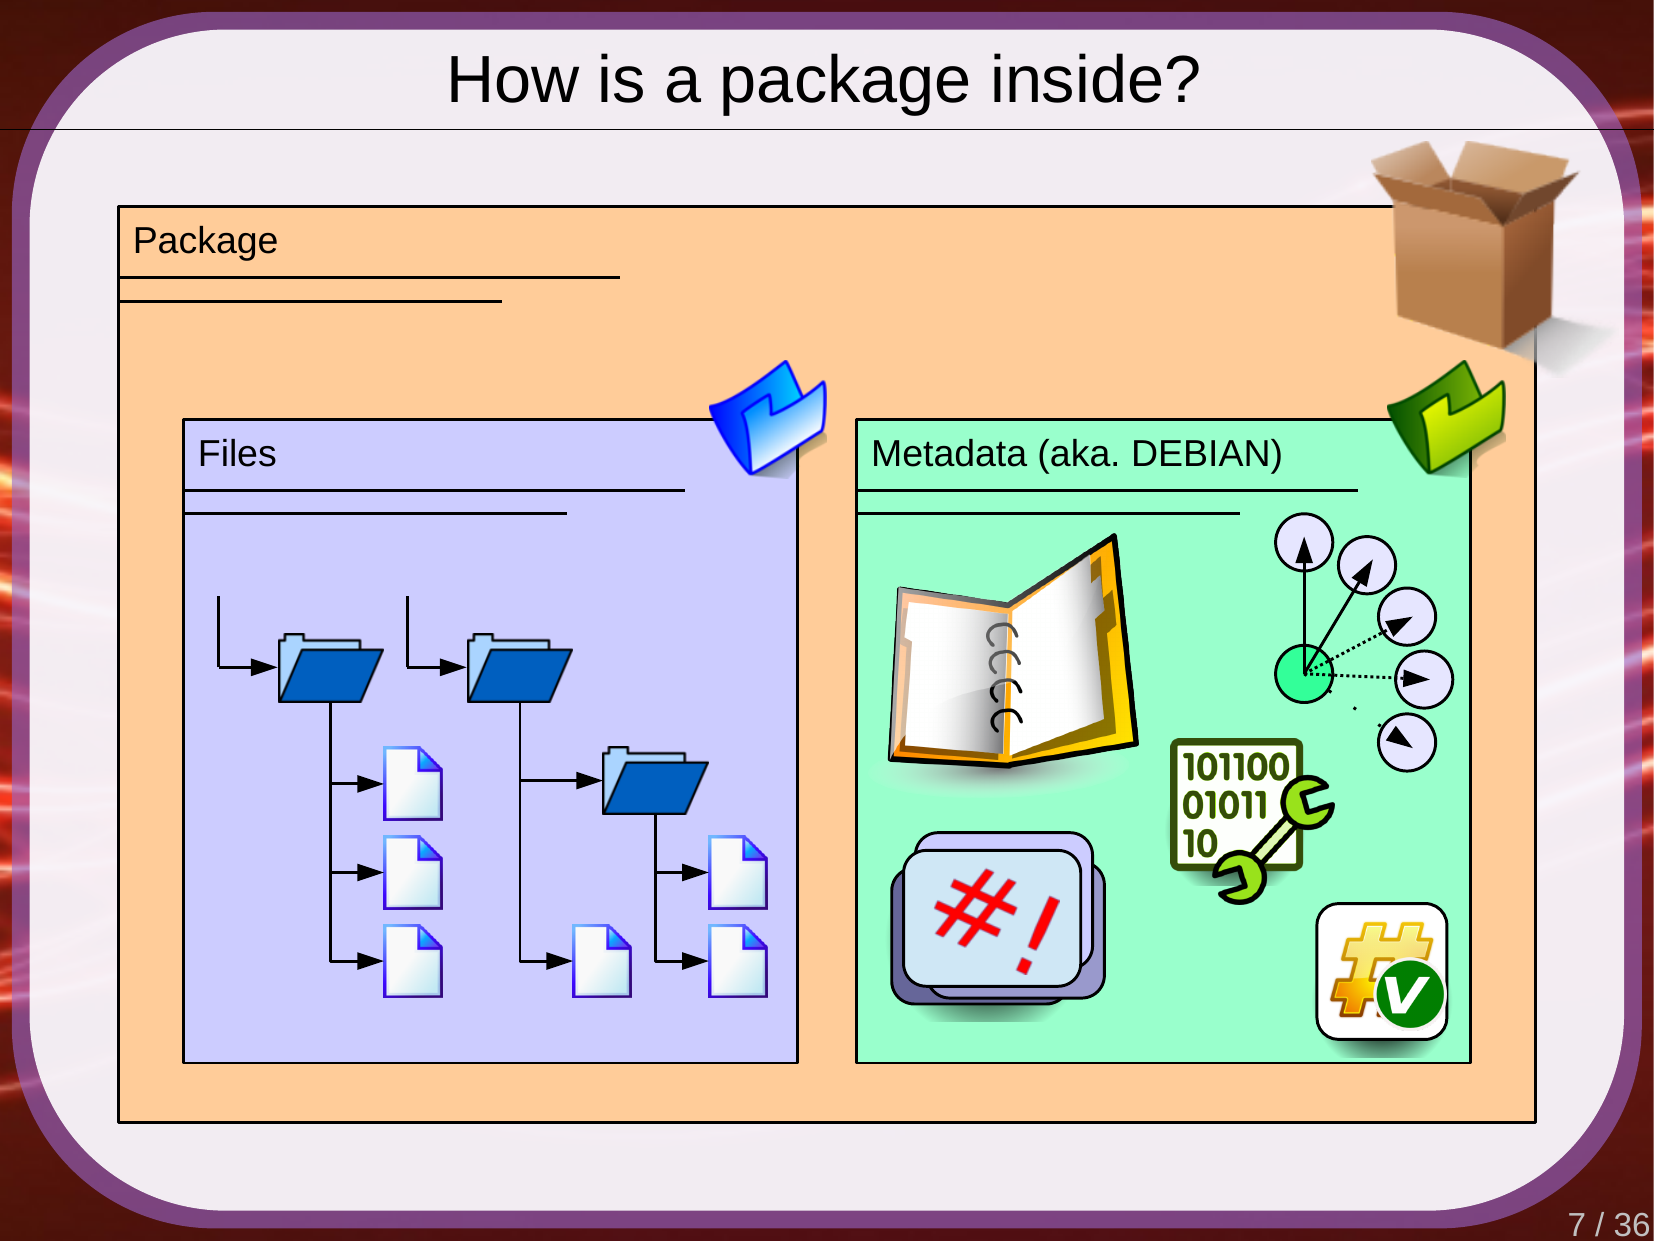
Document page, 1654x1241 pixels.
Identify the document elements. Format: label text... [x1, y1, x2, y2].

picture [1328, 920, 1447, 1031]
picture [602, 746, 709, 815]
text_box Metadata (aka. DEBIAN) [856, 425, 1436, 483]
picture [383, 746, 443, 821]
picture [709, 360, 827, 479]
picture [868, 533, 1139, 798]
picture [708, 835, 768, 910]
picture [0, 130, 1654, 1241]
picture [383, 924, 443, 999]
picture [1170, 738, 1335, 905]
picture [467, 633, 573, 703]
picture [572, 924, 632, 999]
text_box Files [183, 425, 762, 483]
text_box [118, 206, 1536, 1123]
picture [278, 633, 384, 703]
picture [1371, 141, 1619, 478]
picture [0, 0, 1654, 129]
text_box Package [118, 212, 697, 270]
picture [383, 835, 443, 910]
picture [708, 924, 768, 999]
picture [925, 856, 1060, 975]
title How is a package inside? [82, 35, 1565, 125]
